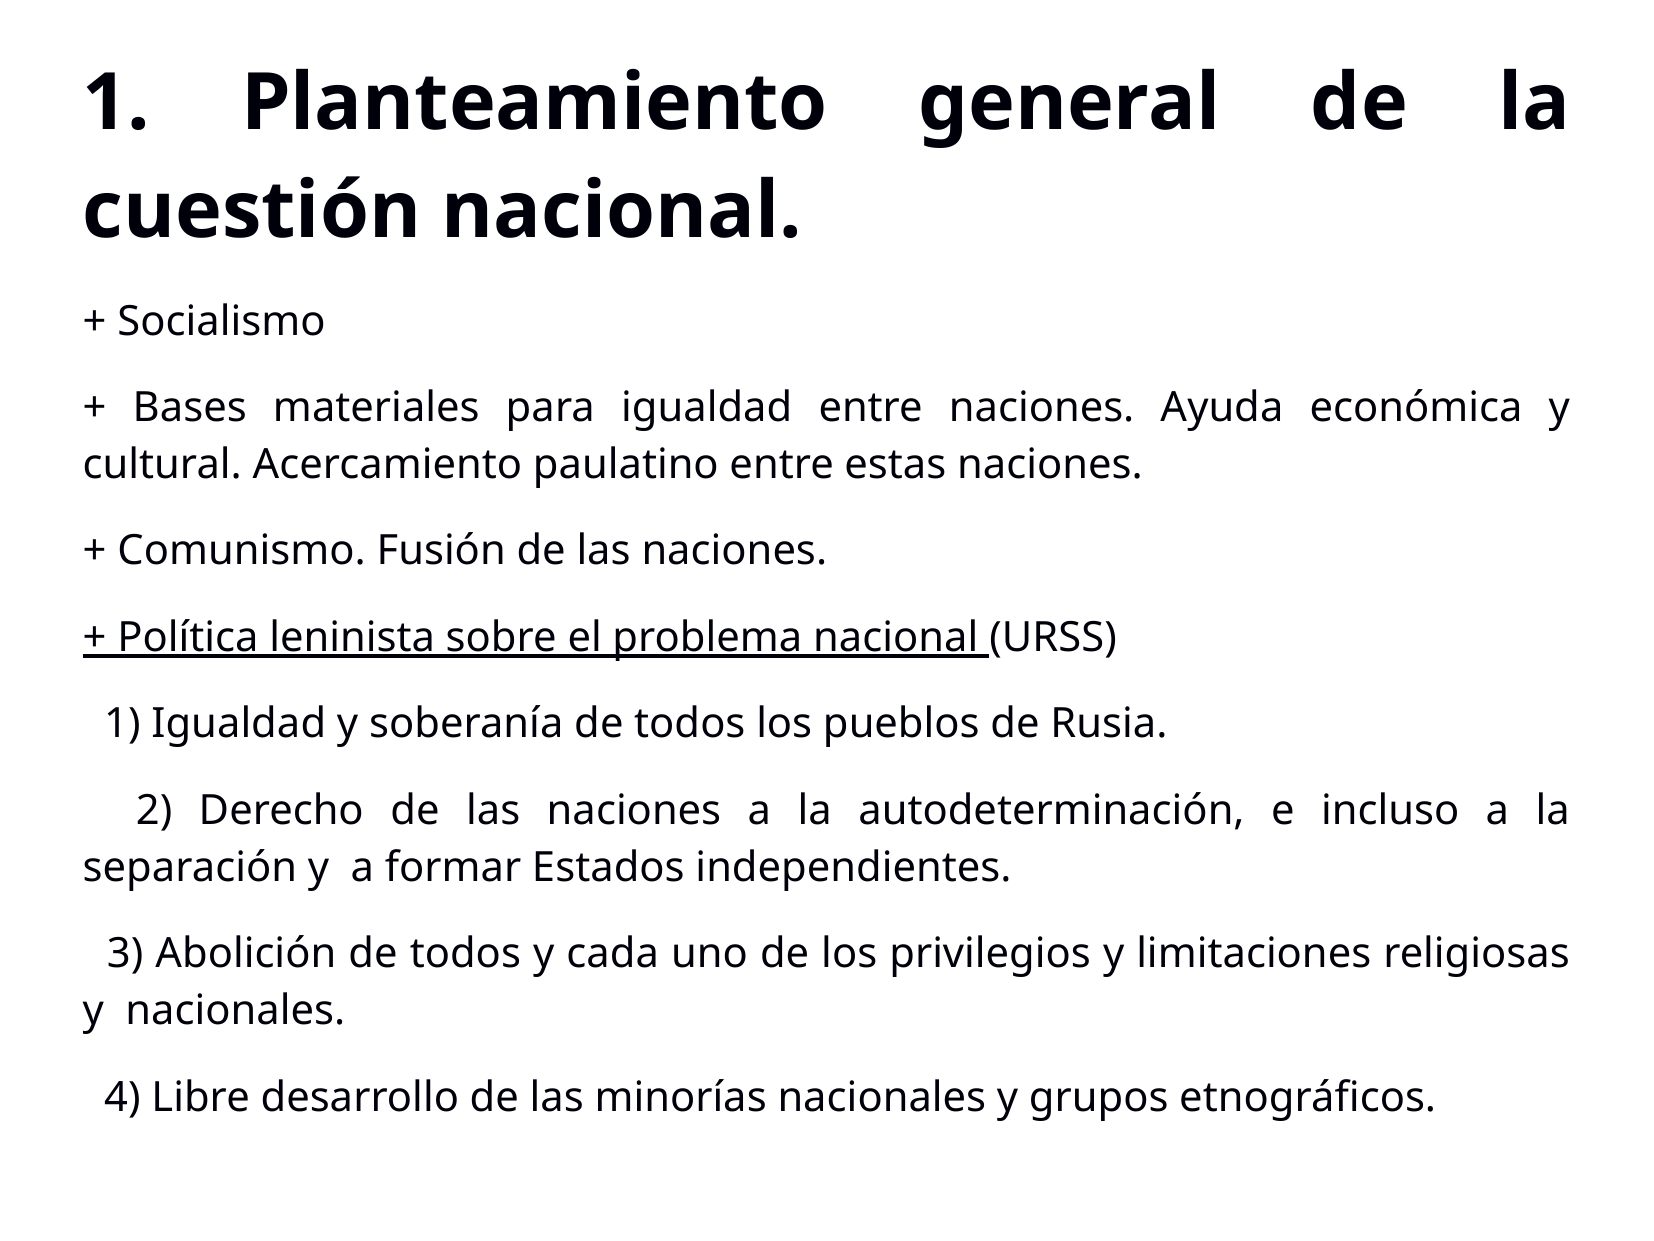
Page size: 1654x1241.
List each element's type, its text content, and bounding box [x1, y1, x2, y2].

title 1. Planteamiento general de la cuestión nacional. [82, 49, 1571, 257]
list + Socialismo + Bases materiales para igualdad entre naciones. Ayuda económica y cultural. Acercamiento paulatino entre estas naciones. + Comunismo. Fusión de las naciones. + Política leninista sobre el problema nacional (URSS) 1) Igualdad y soberanía de todos los pueblos de Rusia. 2) Derecho de las naciones a la autodeterminación, e incluso a la separación y a formar Estados independientes. 3) Abolición de todos y cada uno de los privilegios y limitaciones religiosas y nacionales. 4) Libre desarrollo de las minorías nacionales y grupos etnográficos. [82, 290, 1571, 1165]
